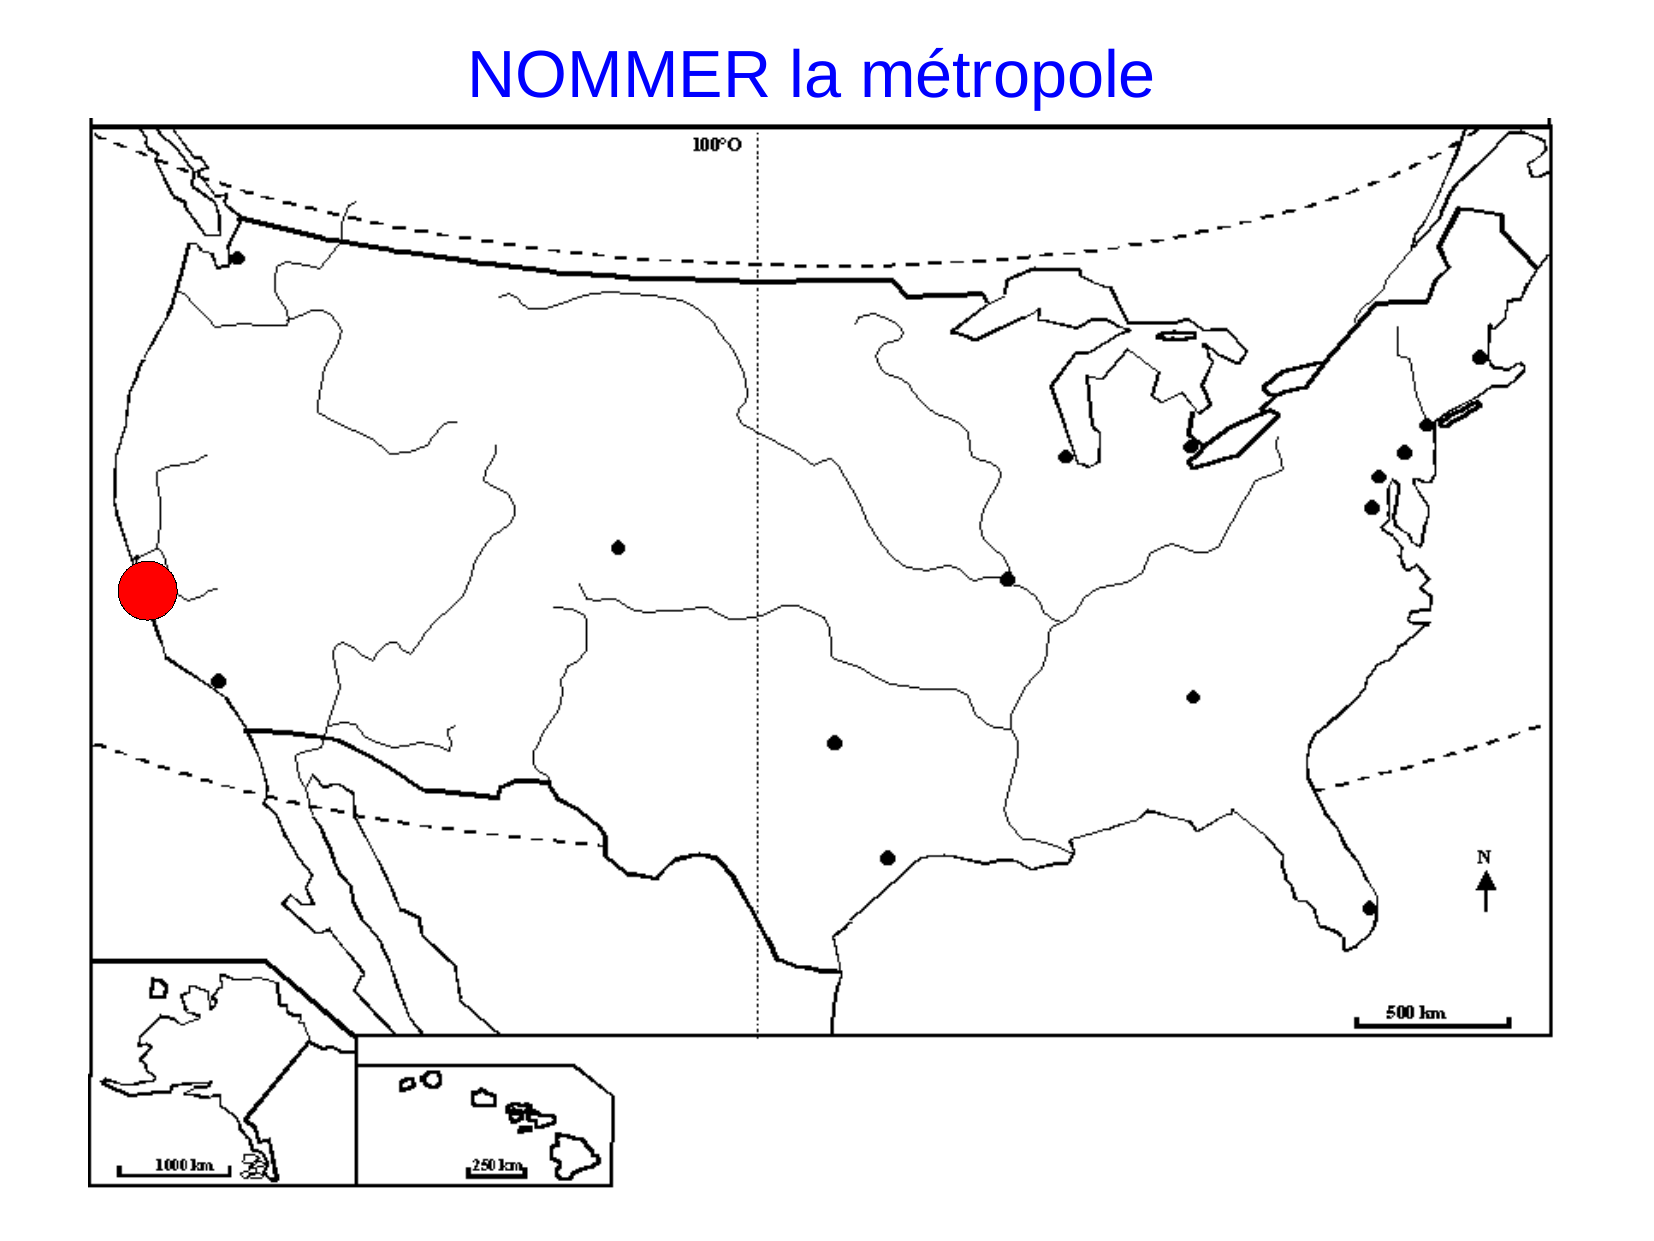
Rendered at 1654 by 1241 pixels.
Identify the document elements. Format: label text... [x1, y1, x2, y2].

picture [88, 118, 1565, 1211]
text_box NOMMER la métropole [88, 29, 1536, 118]
text_box [118, 561, 178, 621]
